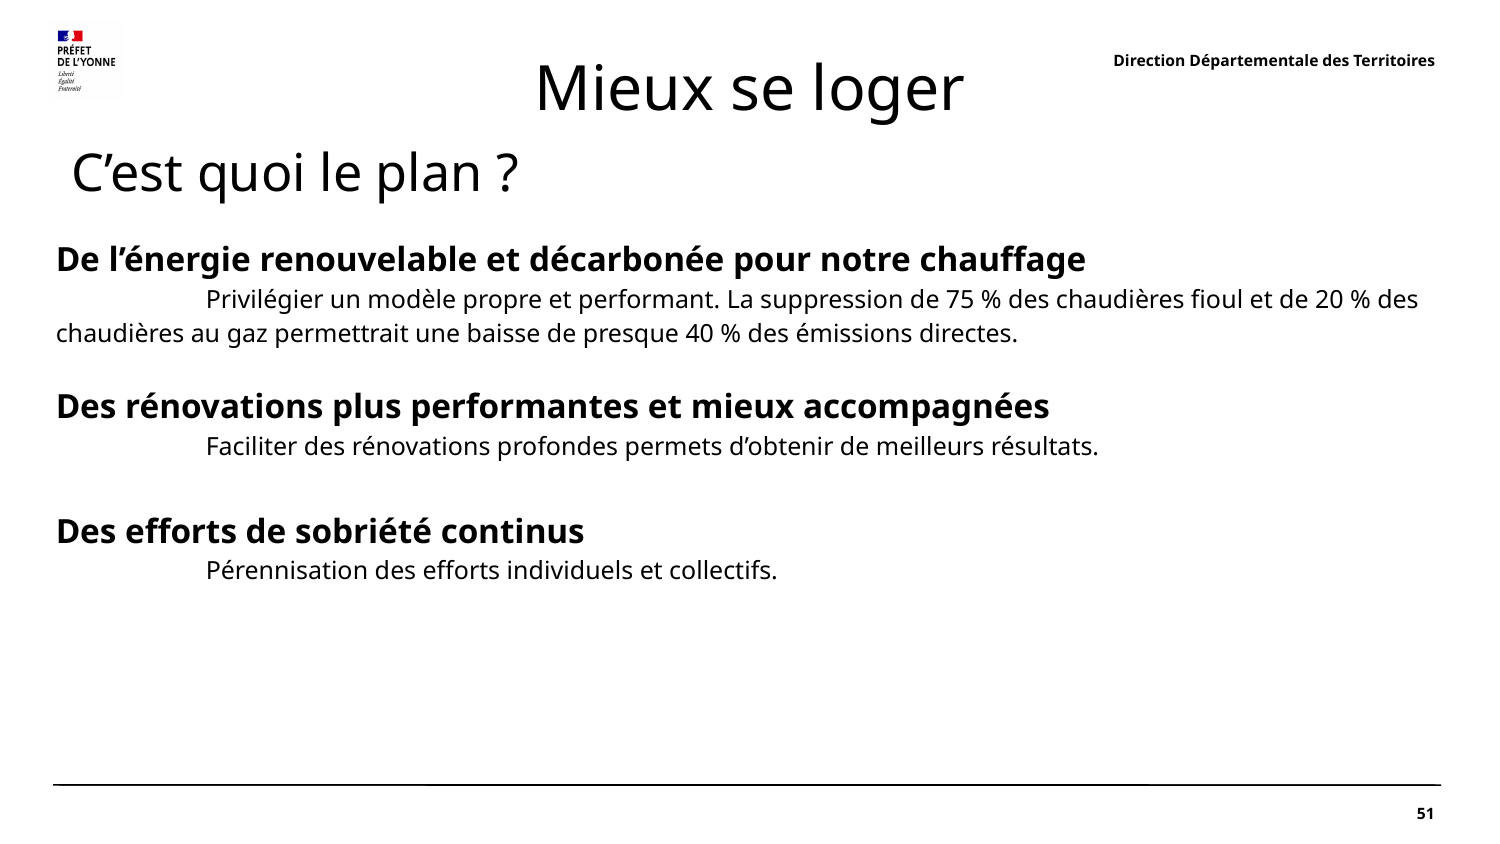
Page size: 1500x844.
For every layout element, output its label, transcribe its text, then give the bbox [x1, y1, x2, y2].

title Mieux se loger [75, 16, 1426, 158]
picture [49, 20, 75, 101]
text_box C’est quoi le plan ? [57, 128, 562, 207]
text_box De l’énergie renouvelable et décarbonée pour notre chauffage Privilégier un modèle propre et performant. La suppression de 75 % des chaudières fioul et de 20 % des chaudières au gaz permettrait une baisse de presque 40 % des émissions directes. Des rénovations plus performantes et mieux accompagnées Faciliter des rénovations profondes permets d’obtenir de meilleurs résultats. Des efforts de sobriété continus Pérennisation des efforts individuels et collectifs. [55, 236, 1447, 844]
